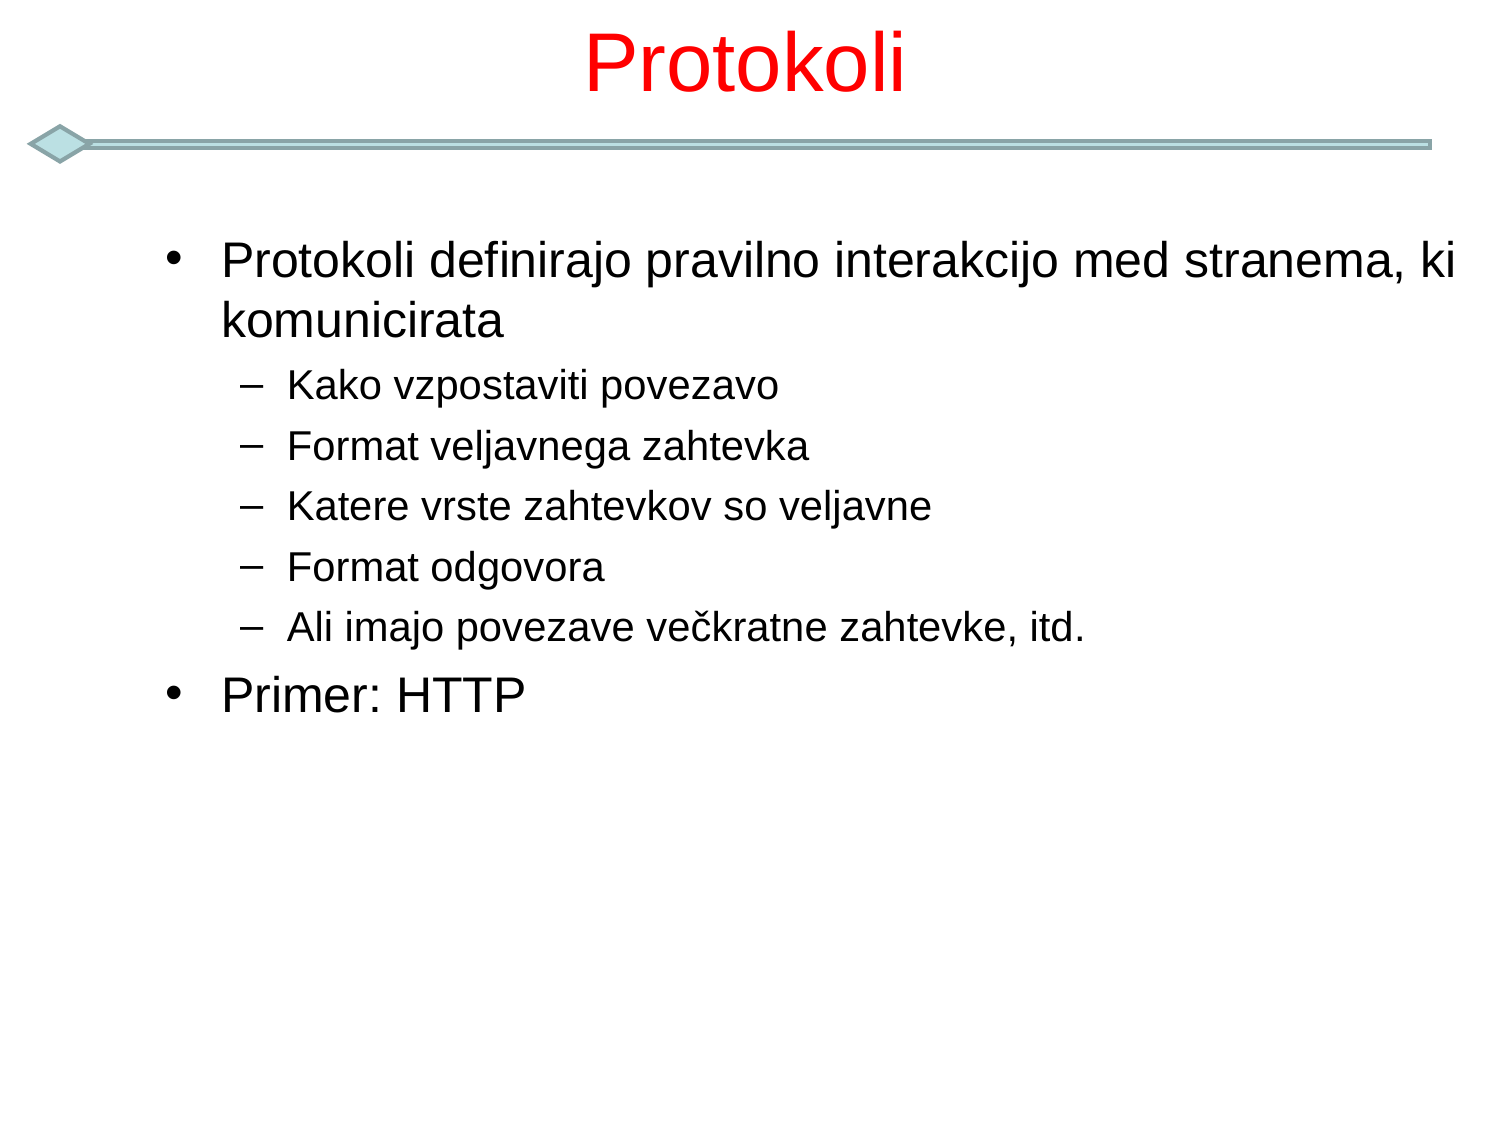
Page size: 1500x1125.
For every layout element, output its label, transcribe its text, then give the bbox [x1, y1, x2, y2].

list Protokoli definirajo pravilno interakcijo med stranema, ki komunicirata Kako vzpostaviti povezavo Format veljavnega zahtevka Katere vrste zahtevkov so veljavne Format odgovora Ali imajo povezave večkratne zahtevke, itd. Primer: HTTP [150, 220, 1500, 963]
title Protokoli [70, 0, 1421, 118]
